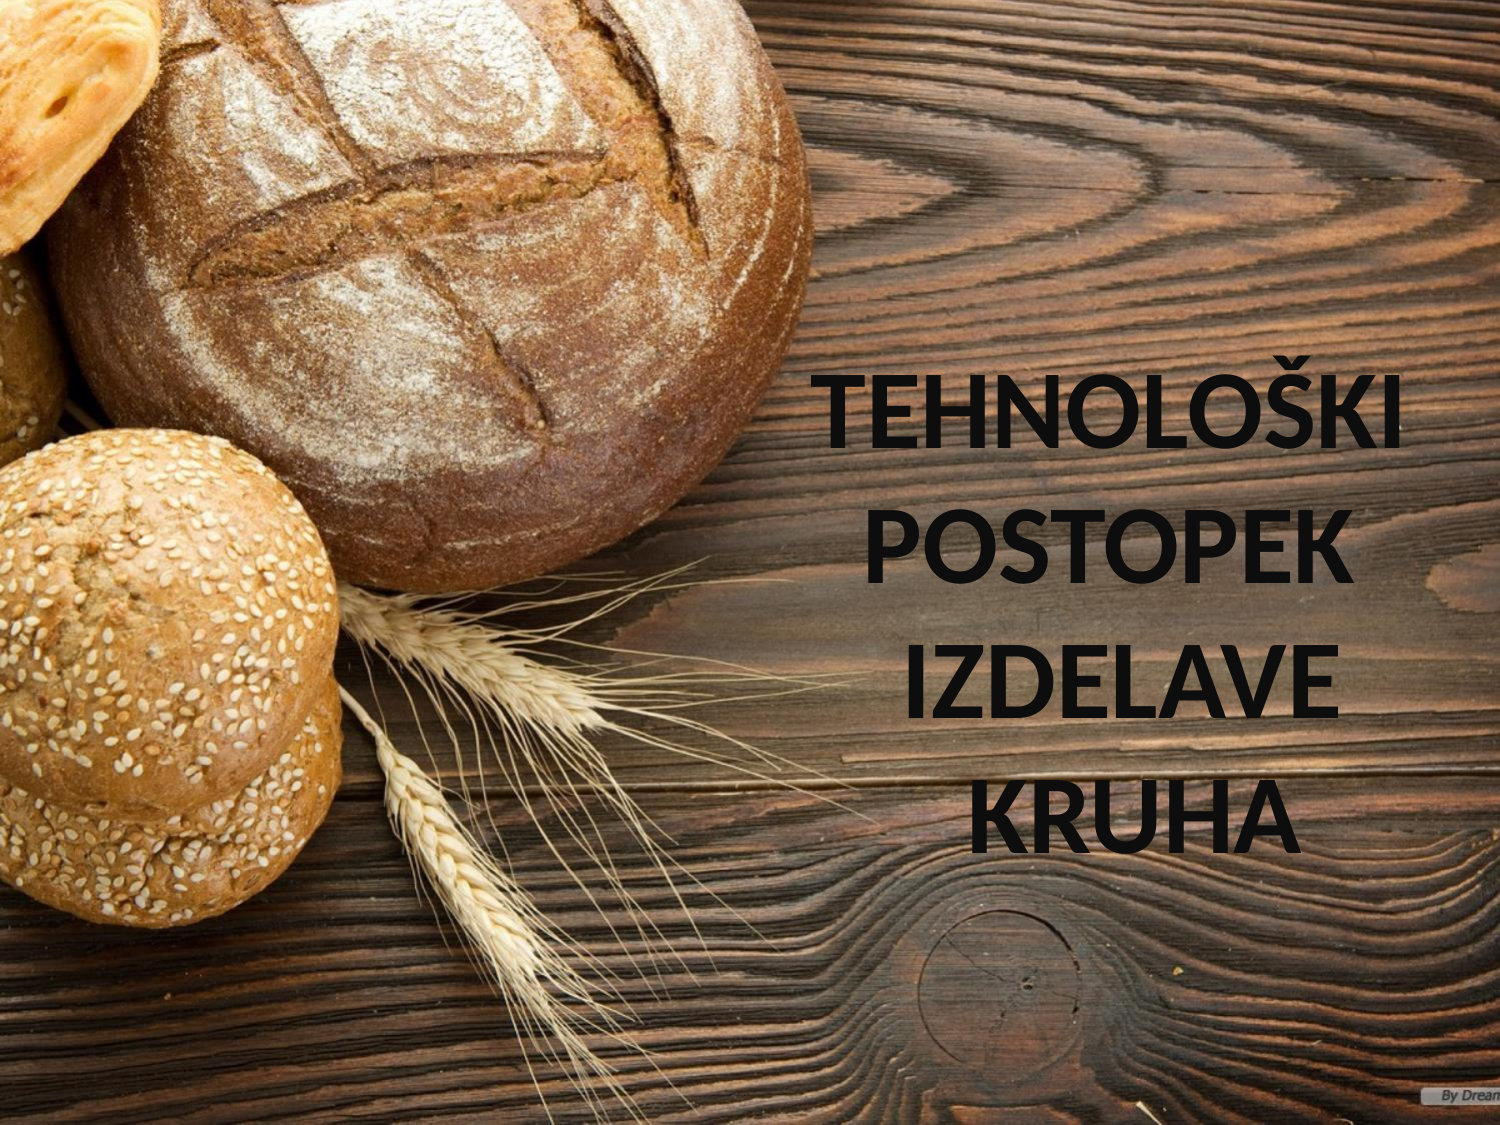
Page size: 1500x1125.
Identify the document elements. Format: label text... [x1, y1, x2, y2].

picture [0, 0, 1500, 1125]
title TEHNOLOŠKI POSTOPEK IZDELAVE KRUHA [702, 338, 1500, 875]
